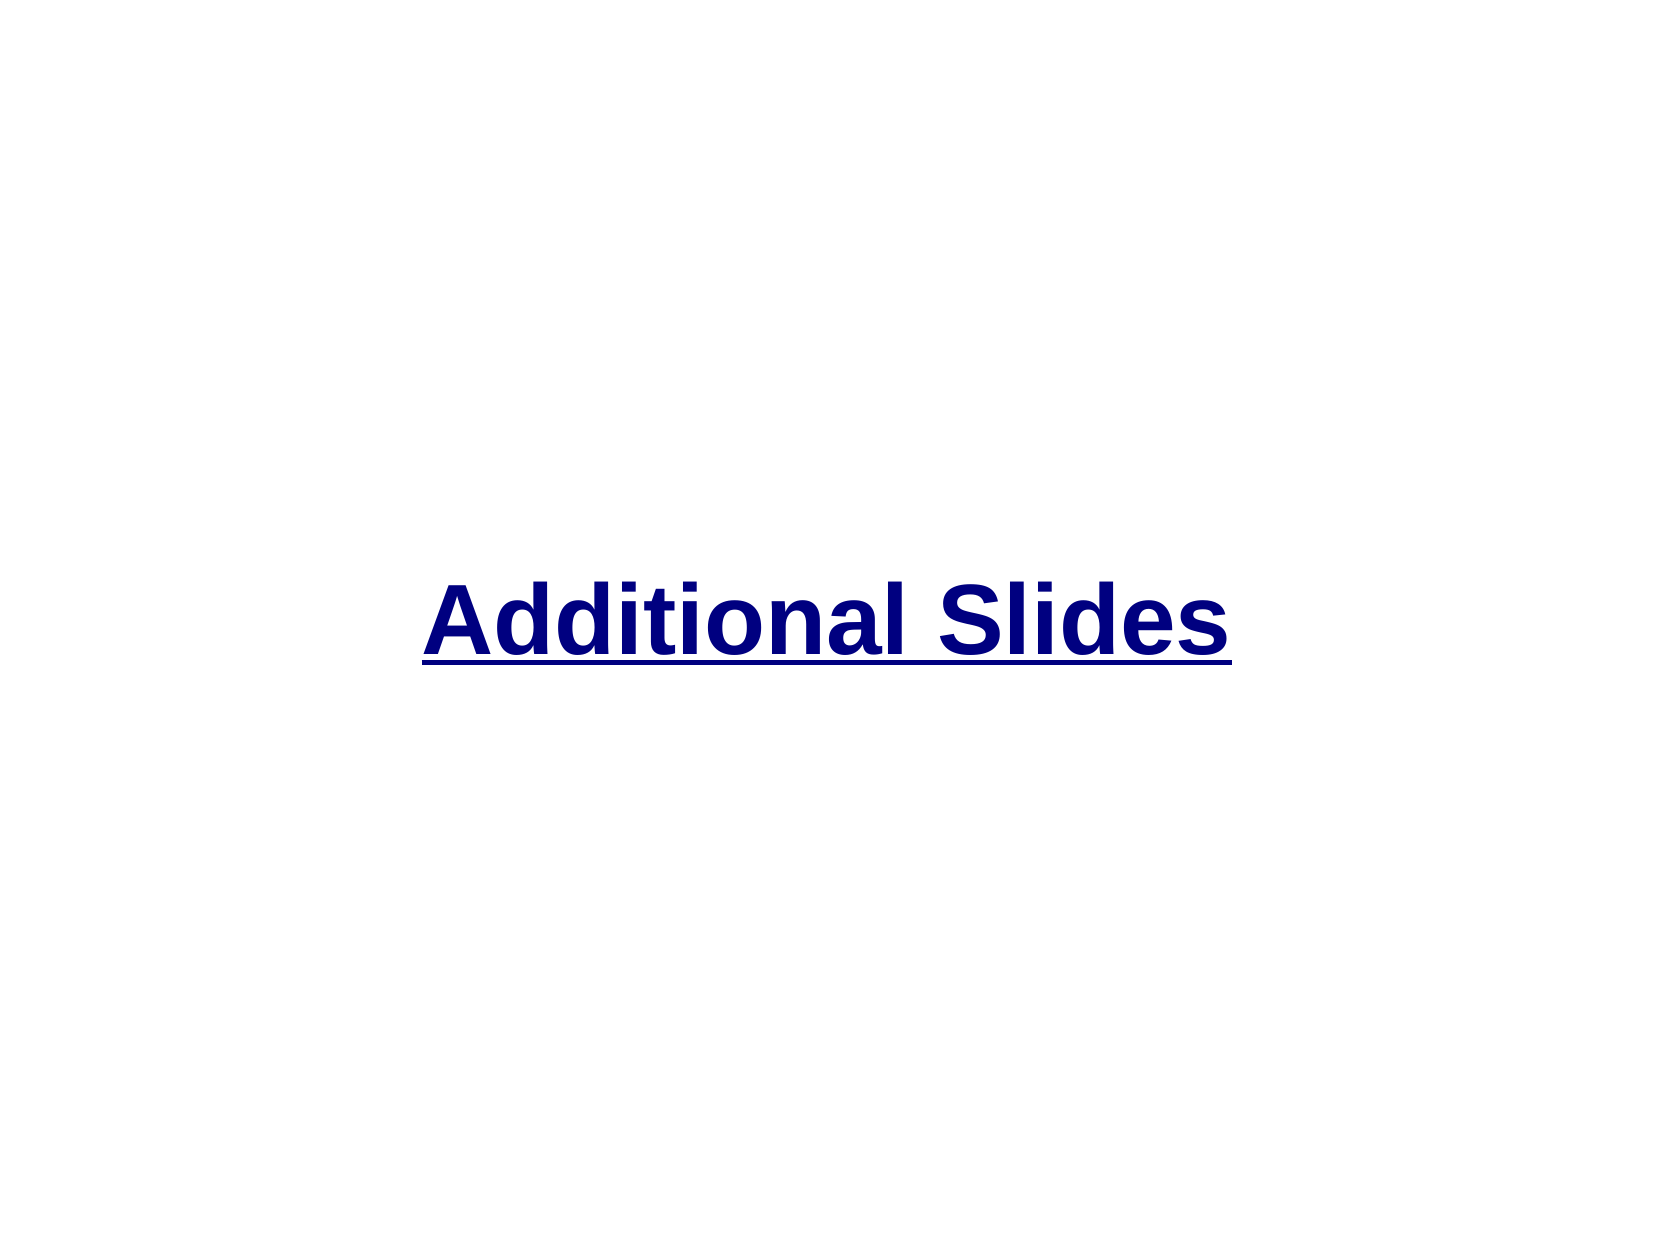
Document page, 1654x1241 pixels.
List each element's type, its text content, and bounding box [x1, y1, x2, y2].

text_box Additional Slides [82, 210, 1571, 1030]
